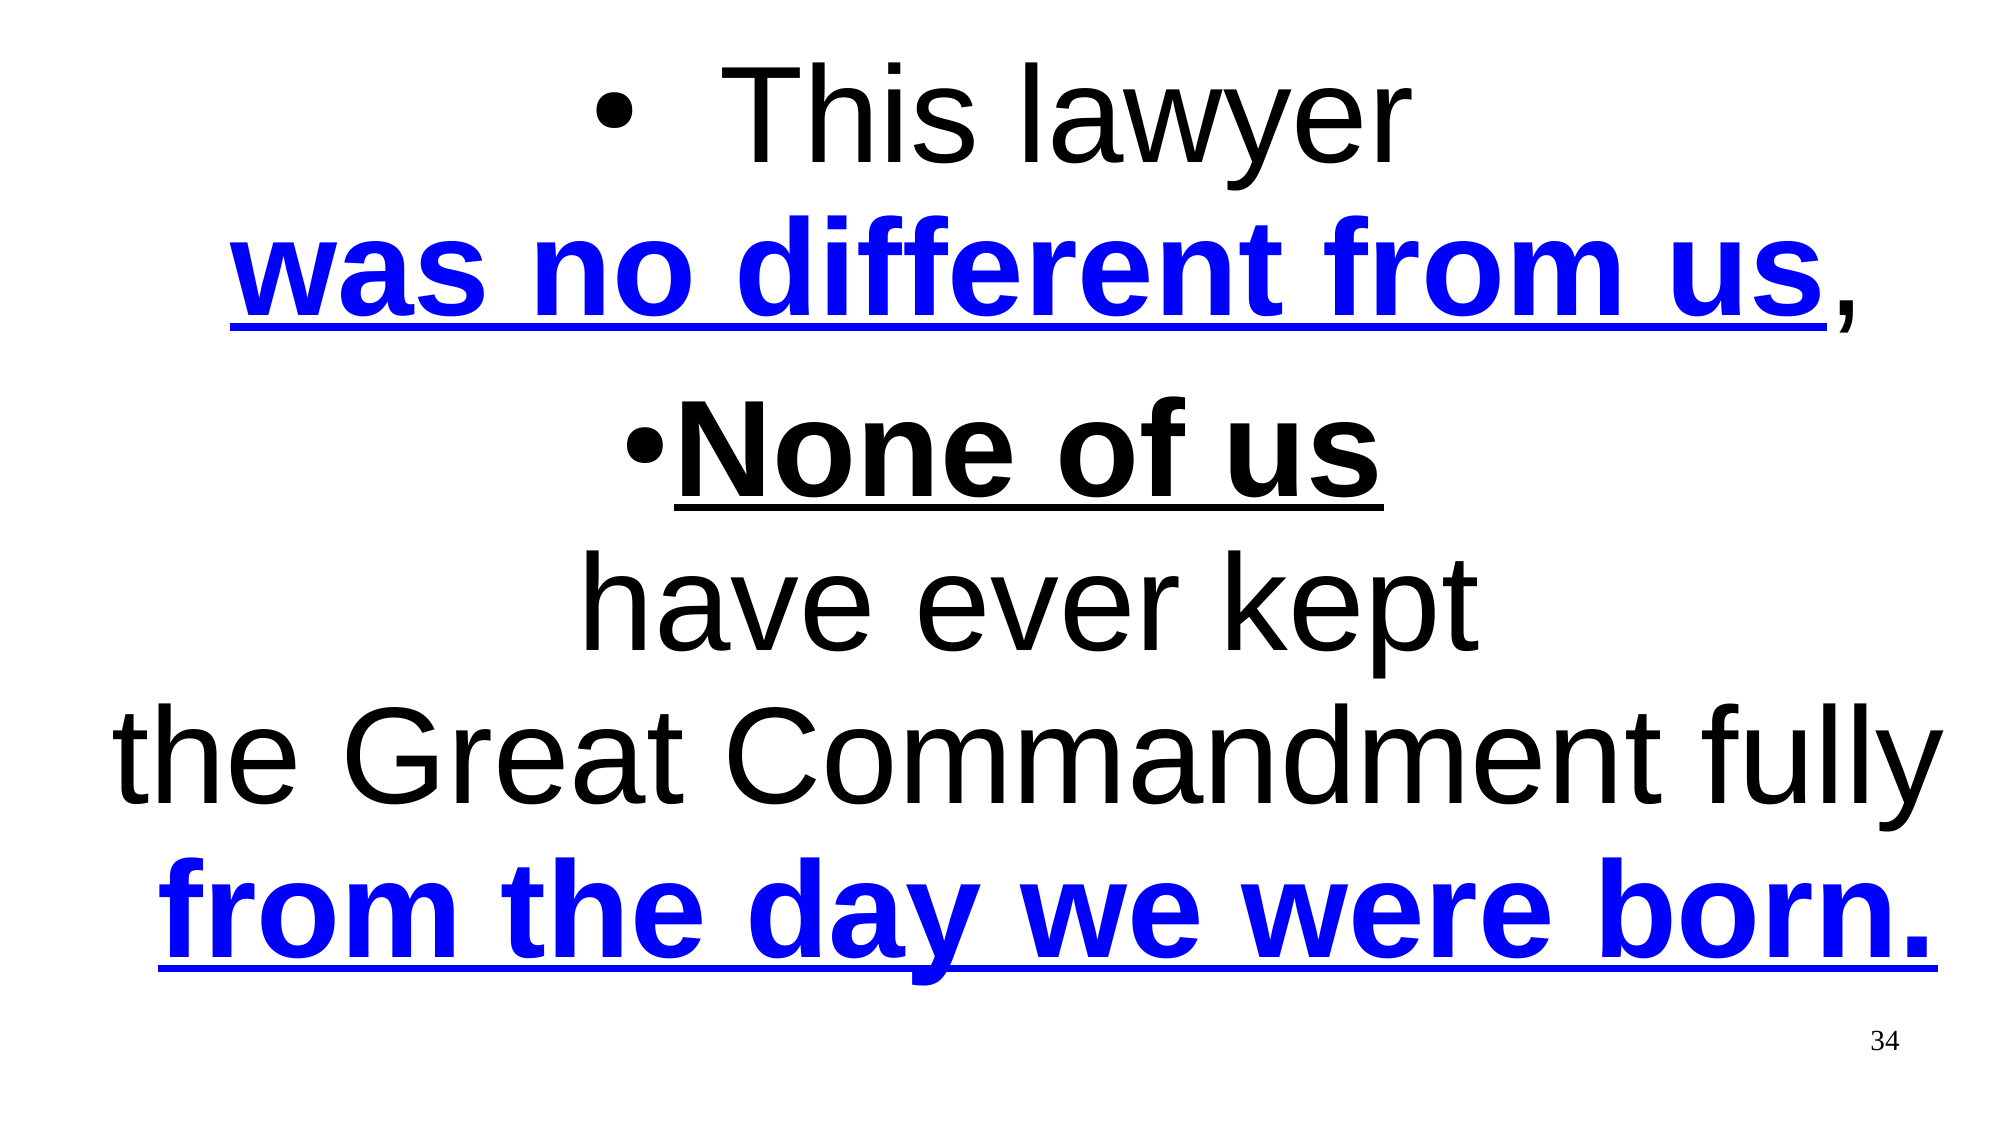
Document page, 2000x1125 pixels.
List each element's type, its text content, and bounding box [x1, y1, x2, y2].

list This lawyer was no different from us, None of us have ever kept the Great Commandment fully from the day we were born. [37, 37, 1988, 1088]
